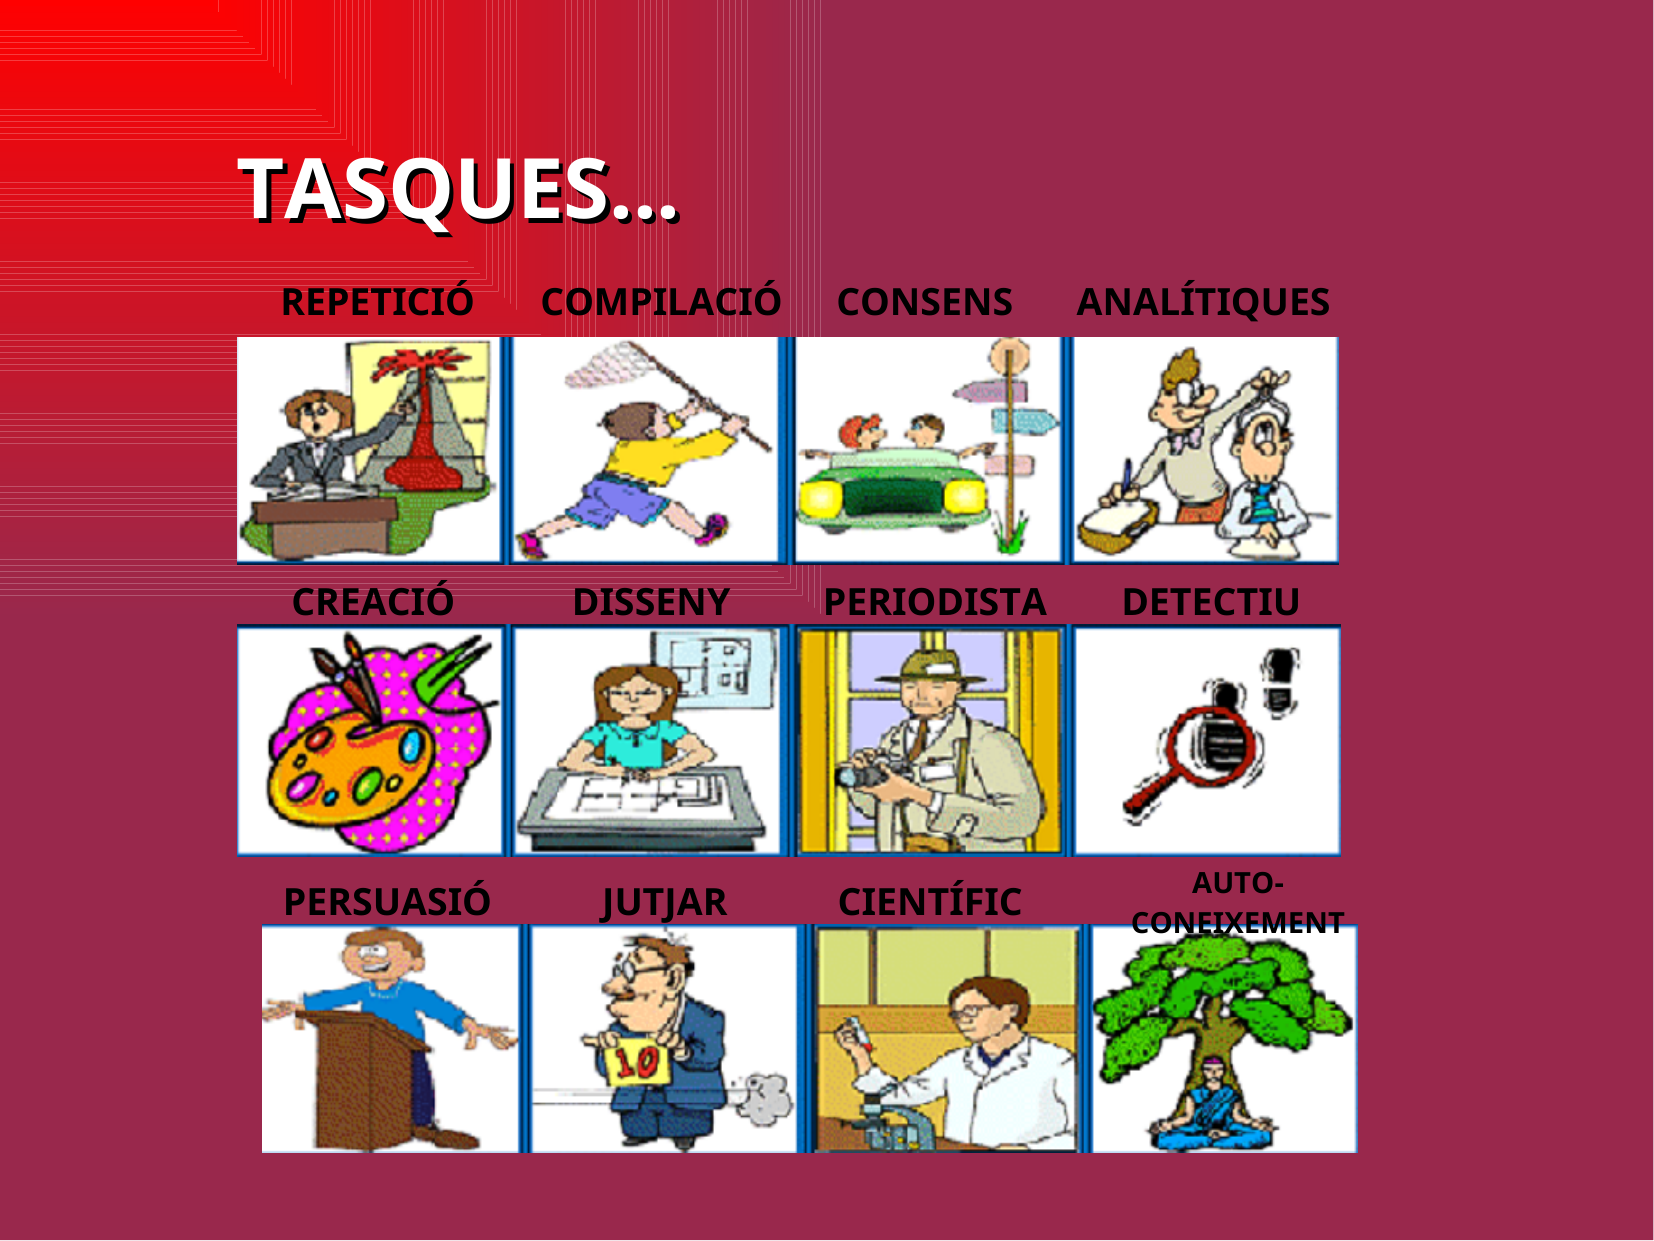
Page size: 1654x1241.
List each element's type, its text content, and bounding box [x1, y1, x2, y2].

text_box ANALÍTIQUES [1076, 274, 1332, 333]
picture [237, 624, 1341, 858]
picture [237, 337, 1339, 565]
text_box TASQUES... [236, 128, 826, 244]
picture [262, 924, 1358, 1153]
text_box CREACIÓ [291, 574, 456, 633]
text_box PERIODISTA [822, 574, 1048, 633]
text_box COMPILACIÓ [540, 274, 749, 333]
text_box REPETICIÓ [280, 274, 476, 333]
text_box CIENTÍFIC [837, 874, 1024, 933]
text_box PERSUASIÓ [282, 874, 493, 933]
text_box AUTO- CONEIXEMENT [1130, 862, 1346, 949]
text_box JUTJAR [601, 874, 728, 933]
text_box DISSENY [571, 574, 731, 633]
text_box DETECTIU [1121, 574, 1302, 633]
text_box CONSENS [749, 274, 1076, 333]
